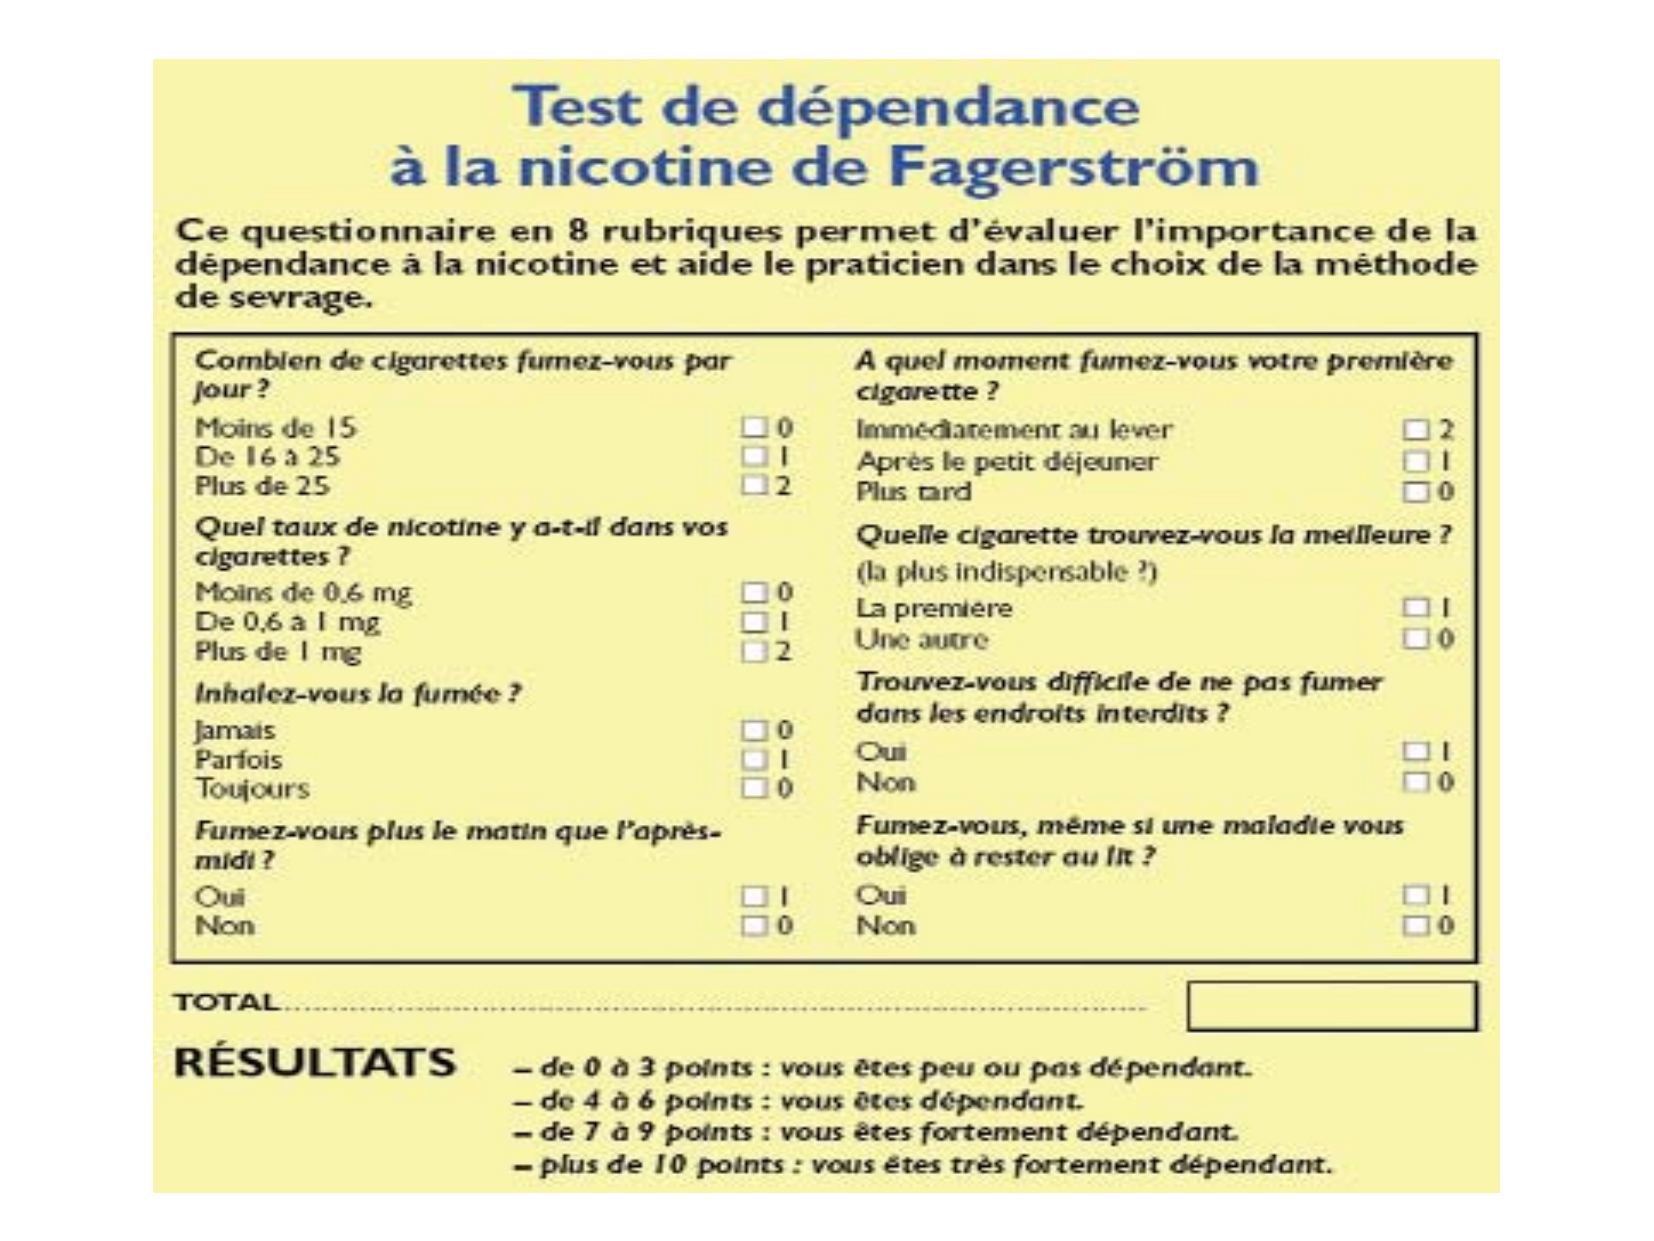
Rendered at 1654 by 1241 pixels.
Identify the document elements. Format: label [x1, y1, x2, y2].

picture [153, 59, 1500, 1193]
